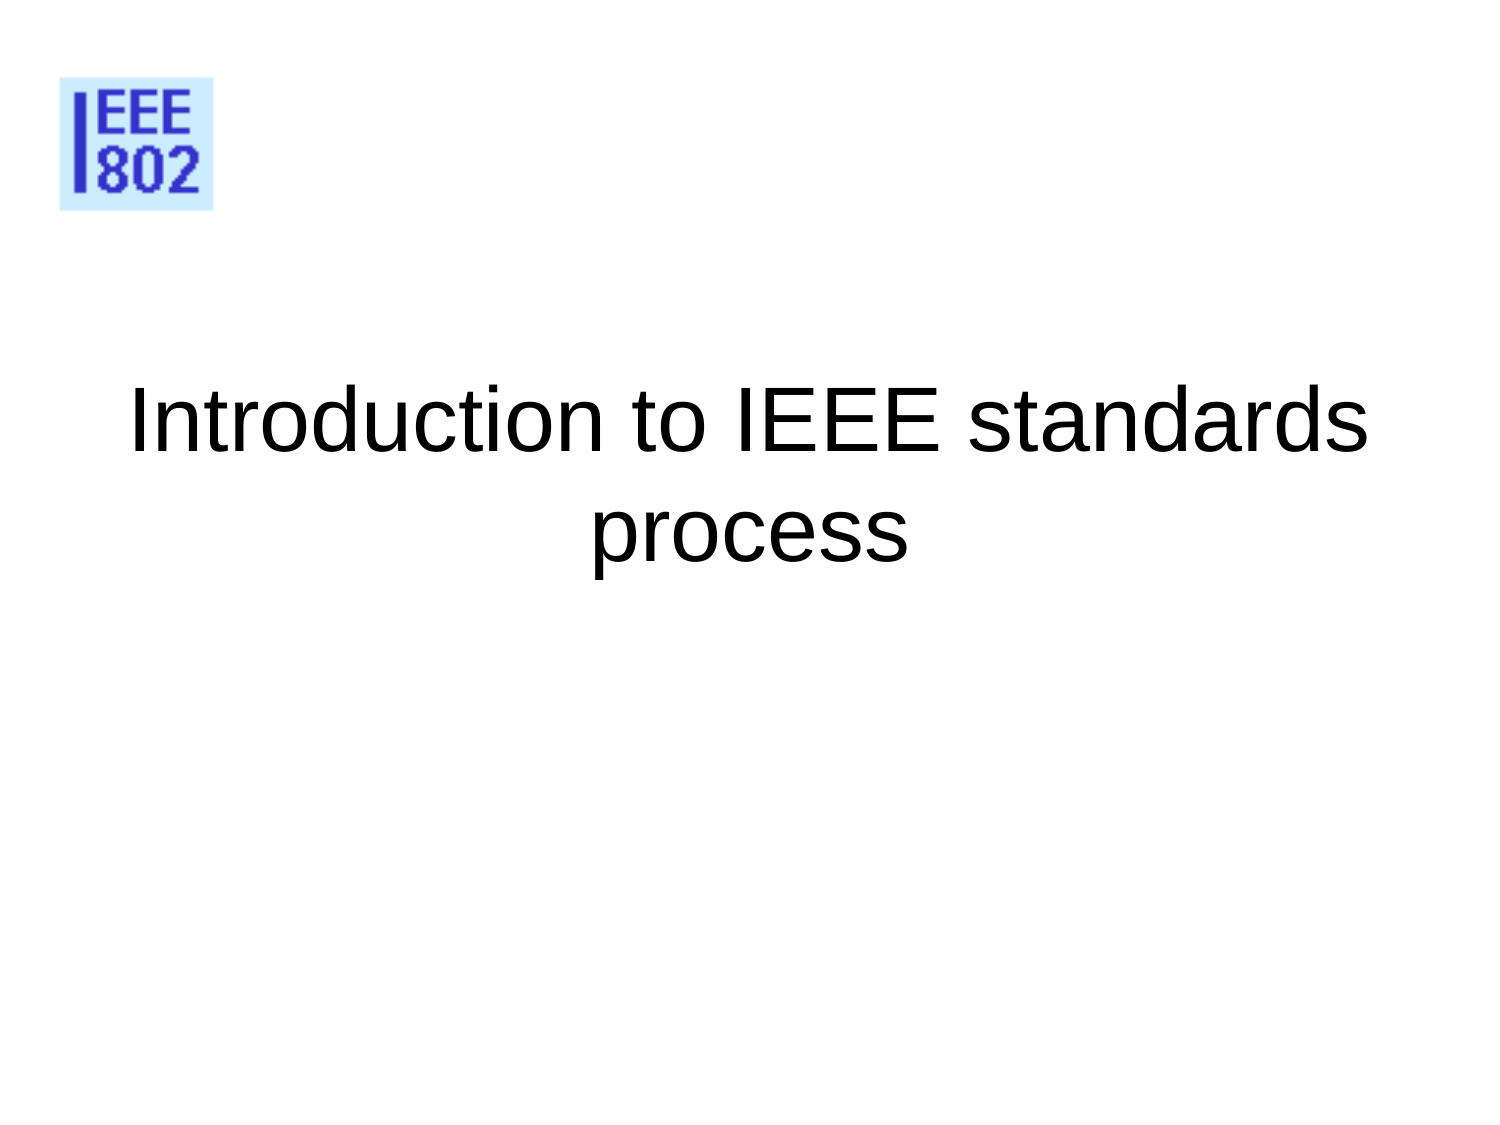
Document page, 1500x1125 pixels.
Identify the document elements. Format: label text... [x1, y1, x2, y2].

picture [37, 49, 232, 250]
text_box Introduction to IEEE standards process [112, 349, 1388, 591]
